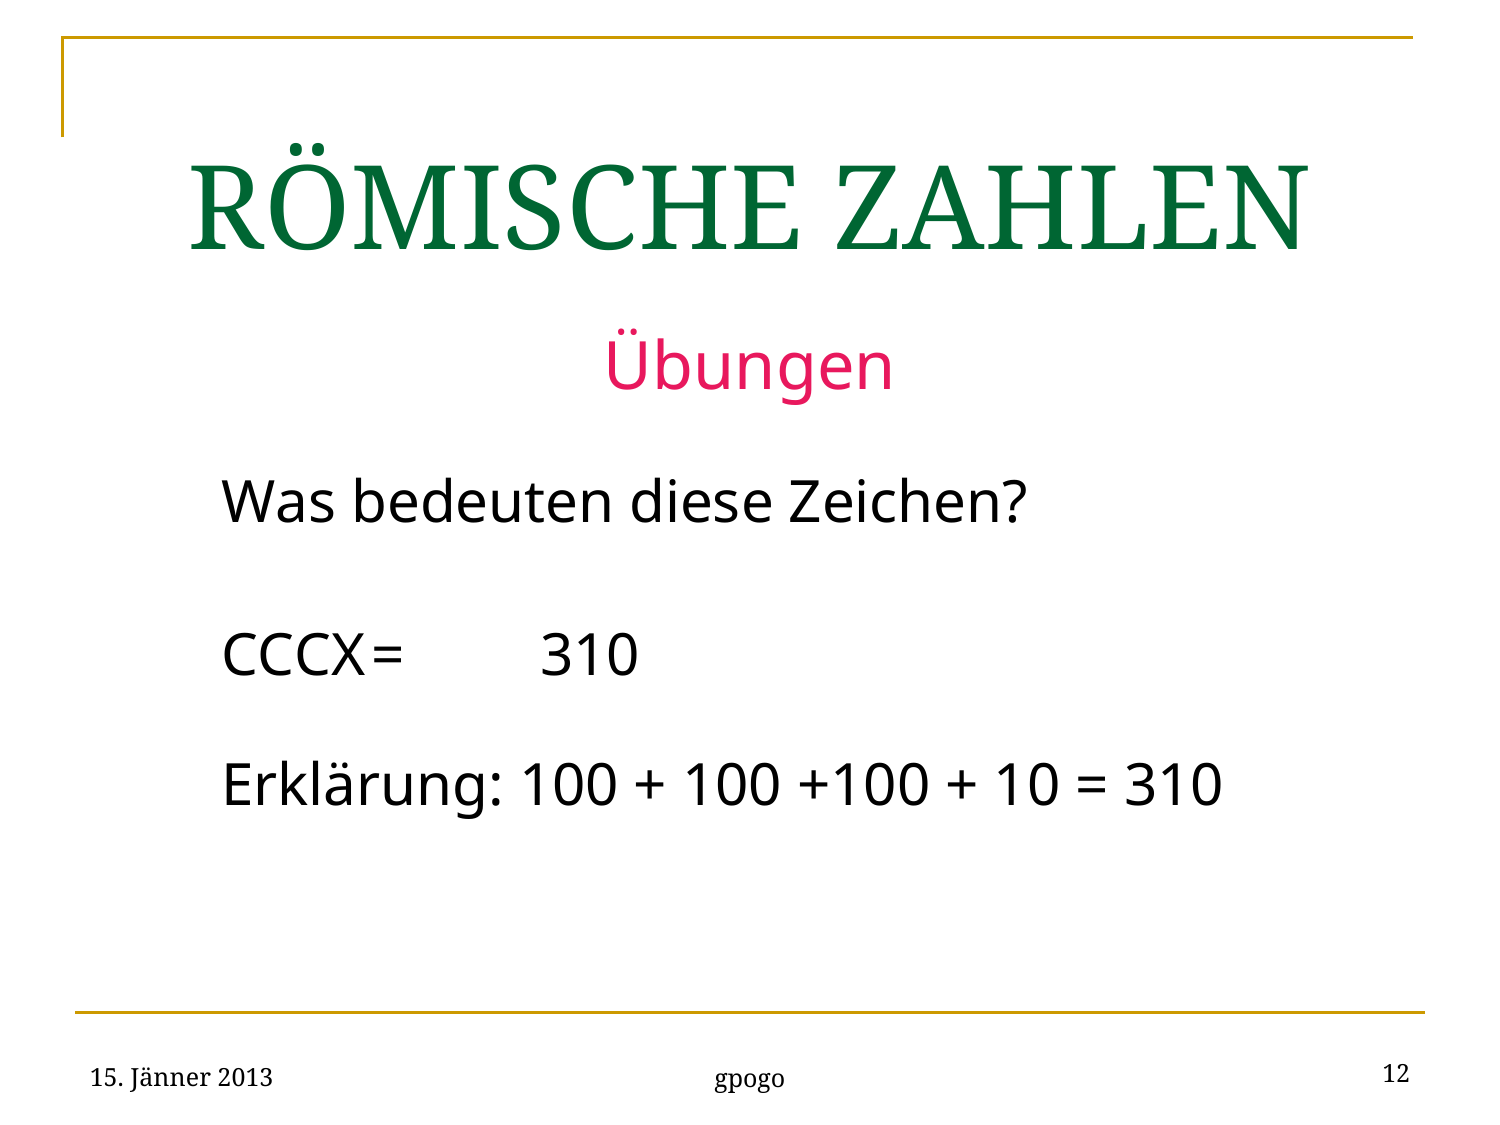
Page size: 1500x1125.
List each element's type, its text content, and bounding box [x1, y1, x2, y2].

text_box 15. Jänner 2013 [74, 1024, 426, 1100]
title RÖMISCHE ZAHLEN [141, 82, 1359, 279]
text_box Übungen [437, 315, 1063, 411]
text_box 310 [525, 609, 763, 696]
text_box Erklärung: 100 + 100 +100 + 10 = 310 [206, 739, 1294, 826]
text_box Was bedeuten diese Zeichen? [206, 456, 1294, 542]
text_box CCCX = [206, 609, 444, 696]
text_box <Nummer> [1074, 1024, 1426, 1100]
text_box gpogo [512, 1025, 988, 1101]
